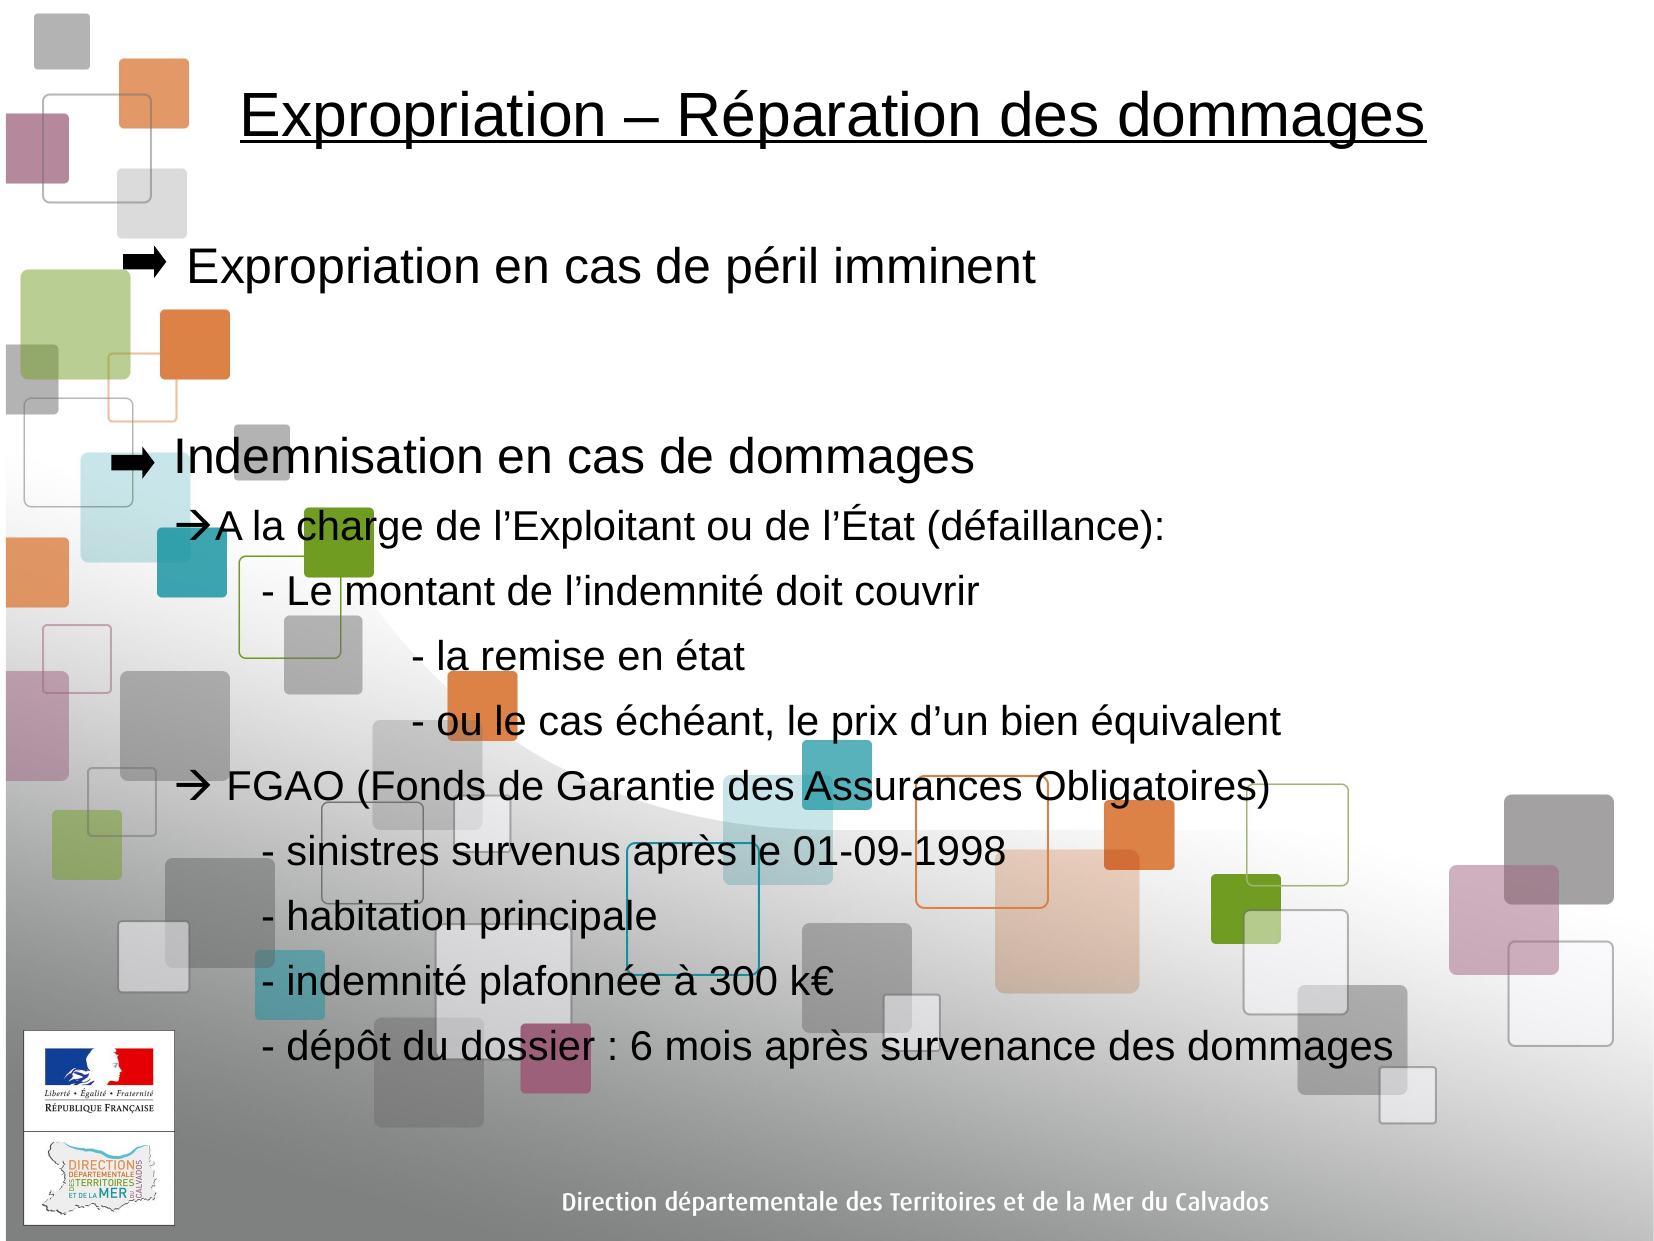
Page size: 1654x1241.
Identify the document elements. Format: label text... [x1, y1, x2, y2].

text_box Expropriation en cas de péril imminent [110, 137, 1503, 372]
text_box Expropriation – Réparation des dommages [68, 66, 1599, 157]
picture [5, 3, 1654, 1241]
text_box Indemnisation en cas de dommages A la charge de l’Exploitant ou de l’État (défaillance): - Le montant de l’indemnité doit couvrir - la remise en état - ou le cas échéant, le prix d’un bien équivalent  FGAO (Fonds de Garantie des Assurances Obligatoires) - sinistres survenus après le 01-09-1998 - habitation principale - indemnité plafonnée à 300 k€ - dépôt du dossier : 6 mois après survenance des dommages [96, 372, 1613, 1103]
